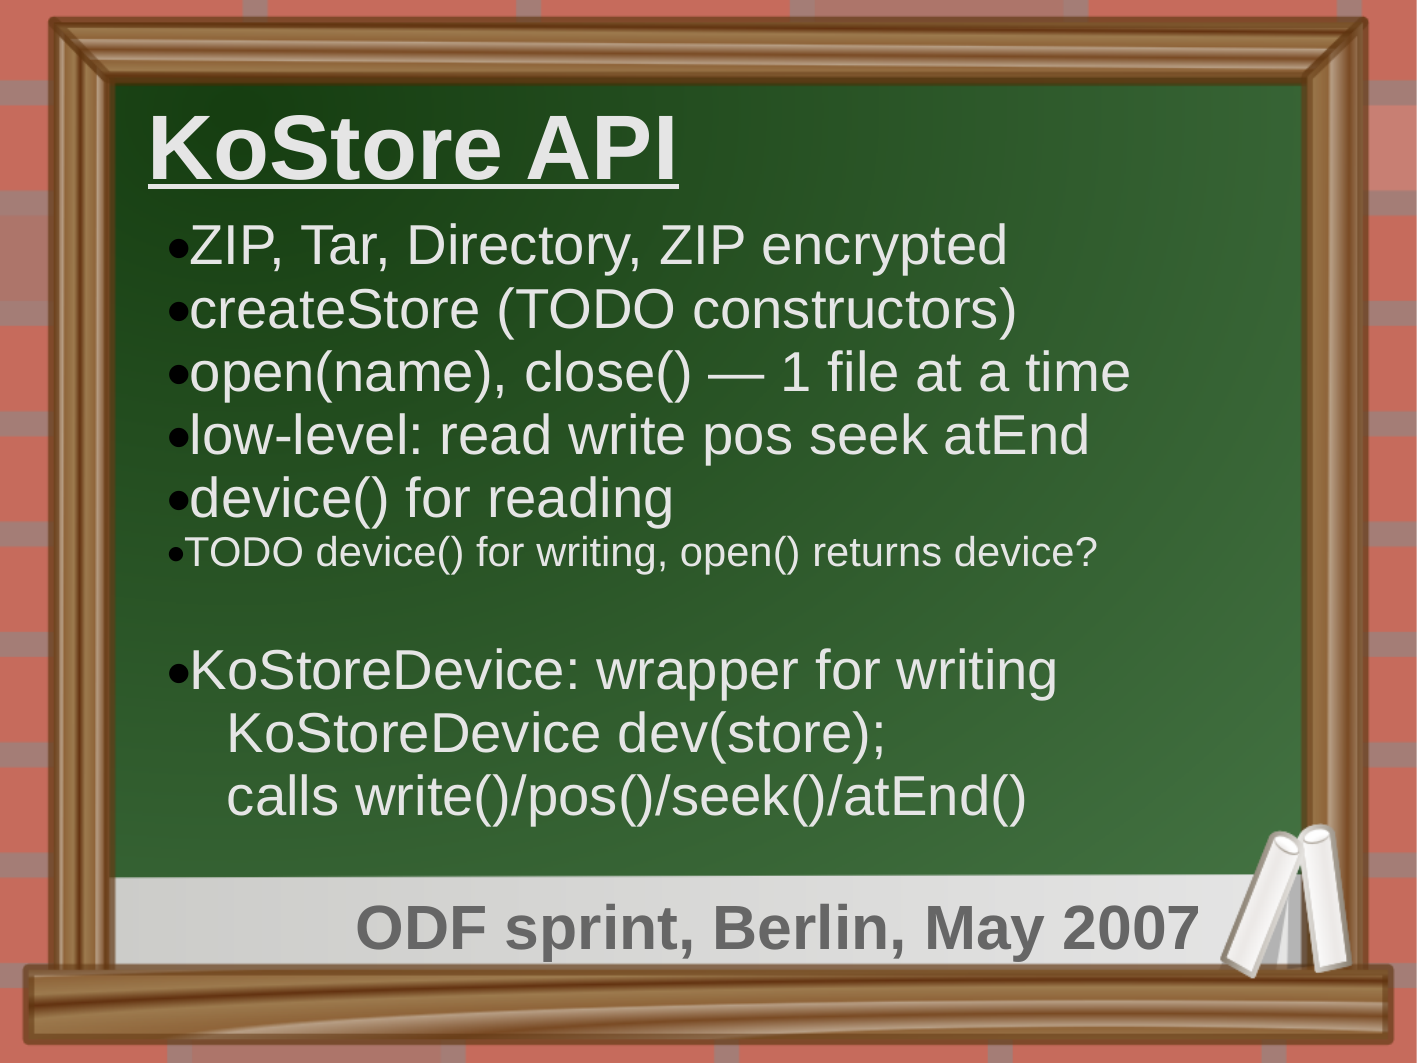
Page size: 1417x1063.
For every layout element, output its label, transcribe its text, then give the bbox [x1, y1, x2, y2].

picture [0, 0, 1417, 1063]
text_box ZIP, Tar, Directory, ZIP encrypted createStore (TODO constructors) open(name), close() — 1 file at a time low-level: read write pos seek atEnd device() for reading TODO device() for writing, open() returns device? KoStoreDevice: wrapper for writing KoStoreDevice dev(store); calls write()/pos()/seek()/atEnd() [153, 206, 1278, 869]
text_box KoStore API [132, 88, 1315, 210]
